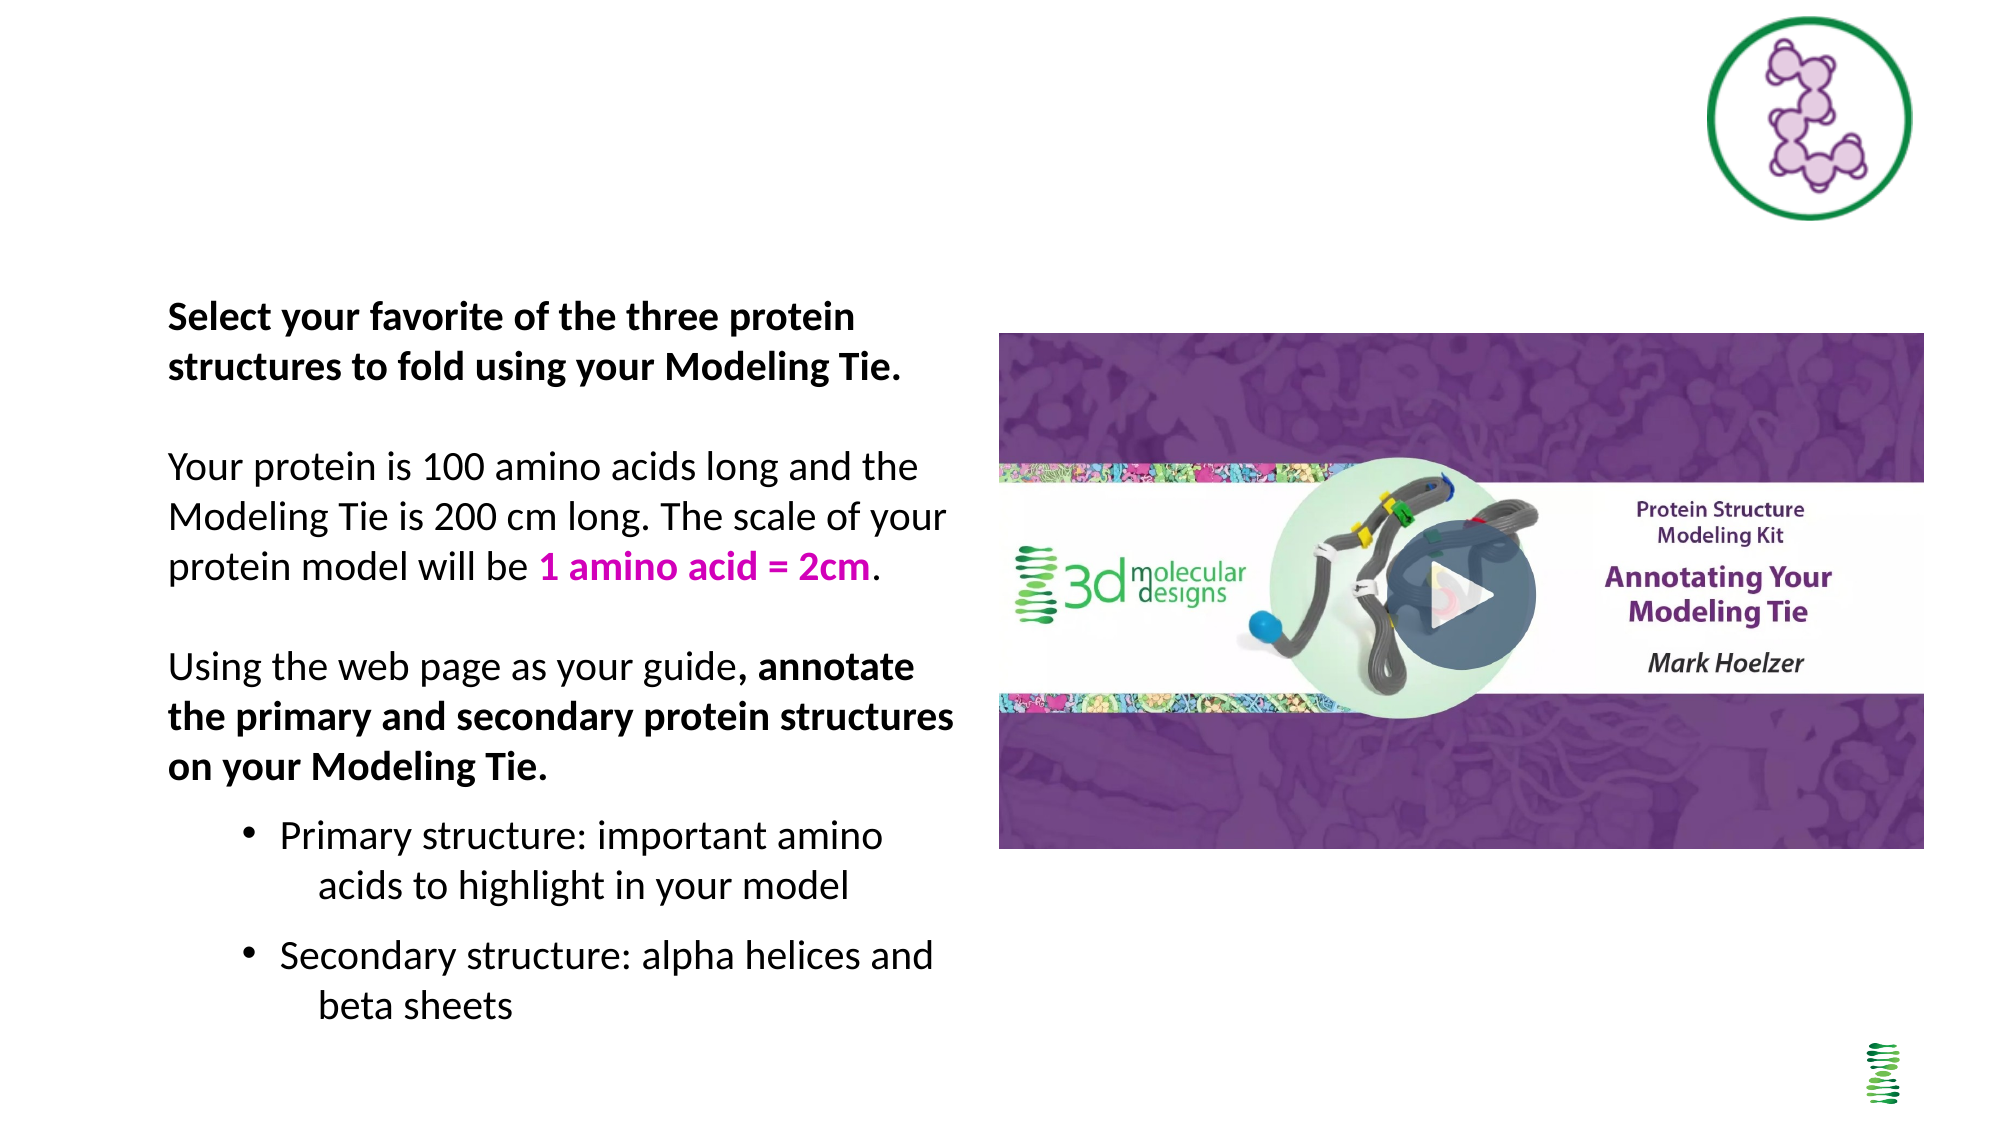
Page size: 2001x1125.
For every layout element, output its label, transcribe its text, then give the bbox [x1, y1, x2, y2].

text_box Annotating Your Modeling Tie [152, 0, 1733, 164]
text_box Select your favorite of the three protein structures to fold using your Modeling Tie. Your protein is 100 amino acids long and the Modeling Tie is 200 cm long. The scale of your protein model will be 1 amino acid = 2cm. Using the web page as your guide, annotate the primary and secondary protein structures on your Modeling Tie. Primary structure: important amino acids to highlight in your model Secondary structure: alpha helices and beta sheets [152, 281, 973, 1073]
picture [1707, 16, 1913, 221]
picture [999, 333, 1924, 849]
